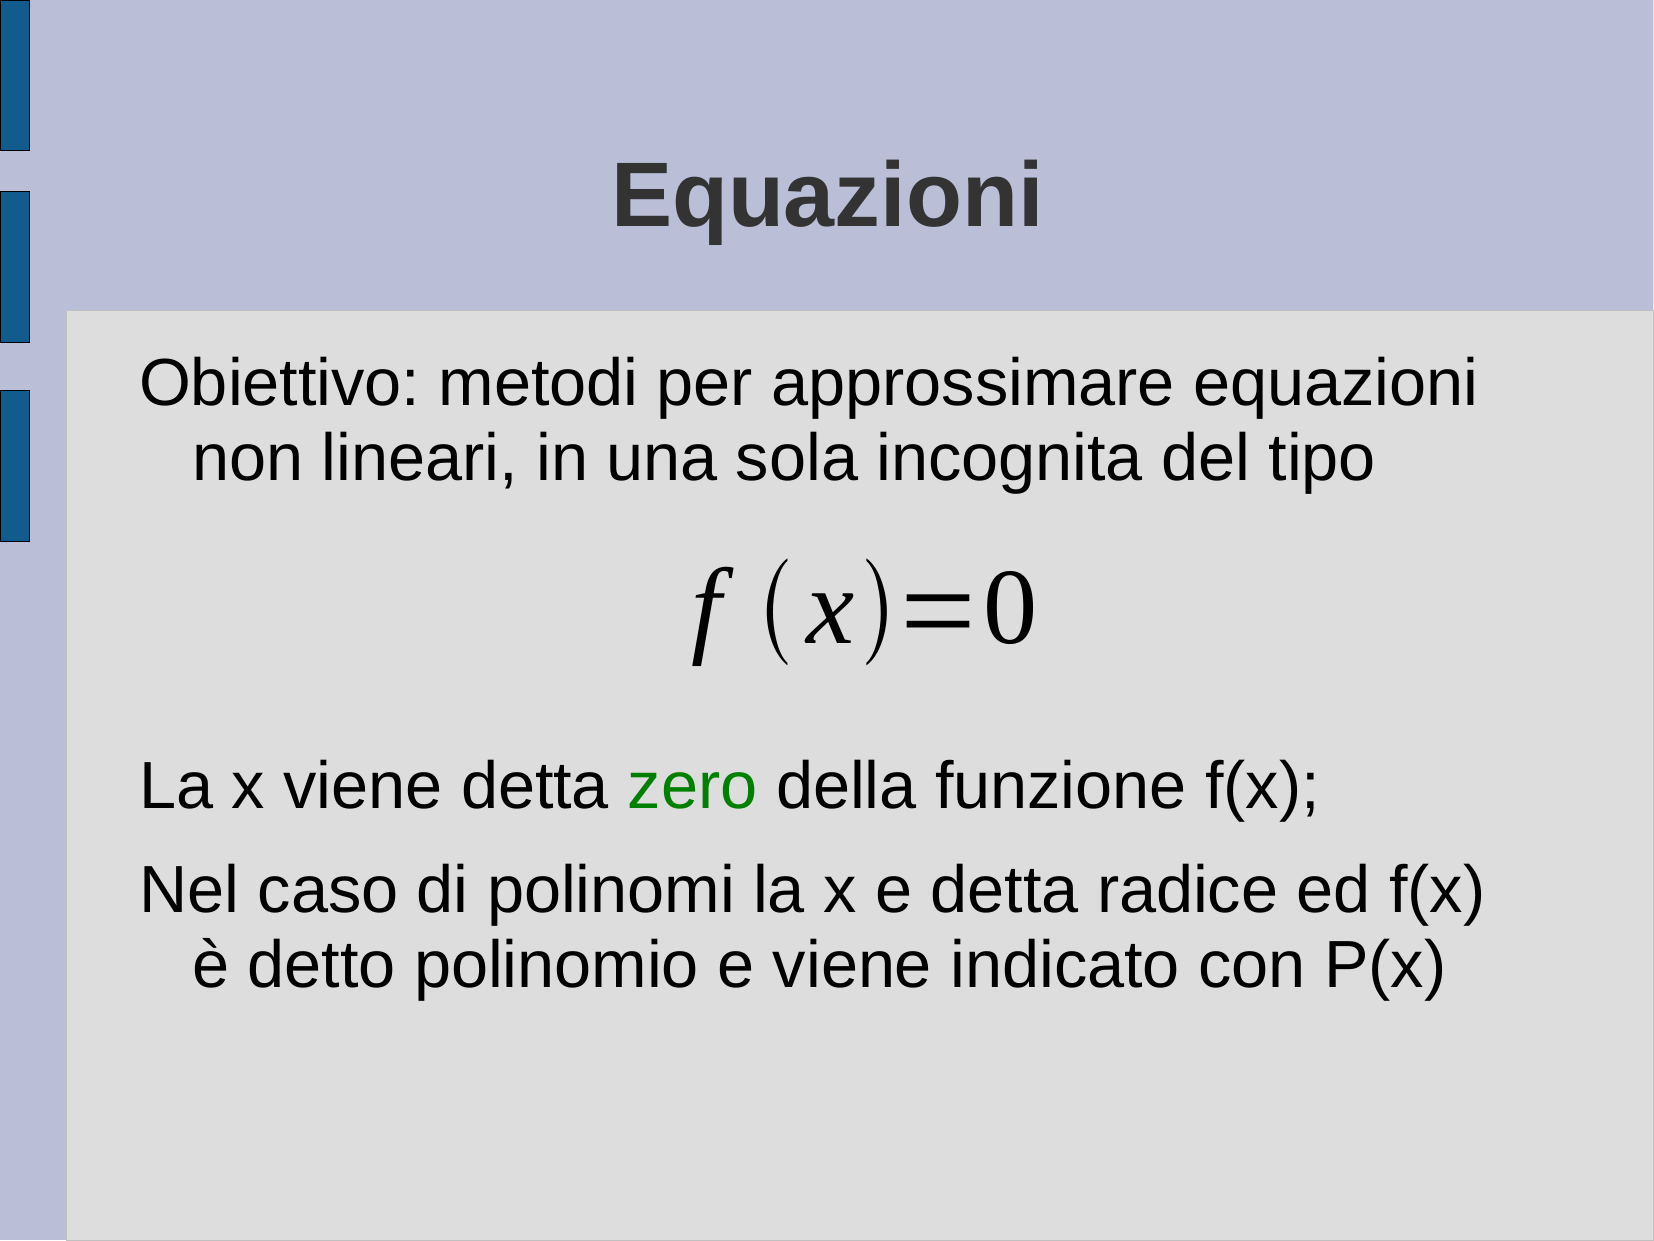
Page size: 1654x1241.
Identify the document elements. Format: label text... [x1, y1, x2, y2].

title Equazioni [121, 91, 1534, 299]
list Obiettivo: metodi per approssimare equazioni non lineari, in una sola incognita del tipo La x viene detta zero della funzione f(x); Nel caso di polinomi la x e detta radice ed f(x) è detto polinomio e viene indicato con P(x) [121, 344, 1534, 1152]
chart [643, 548, 1065, 674]
